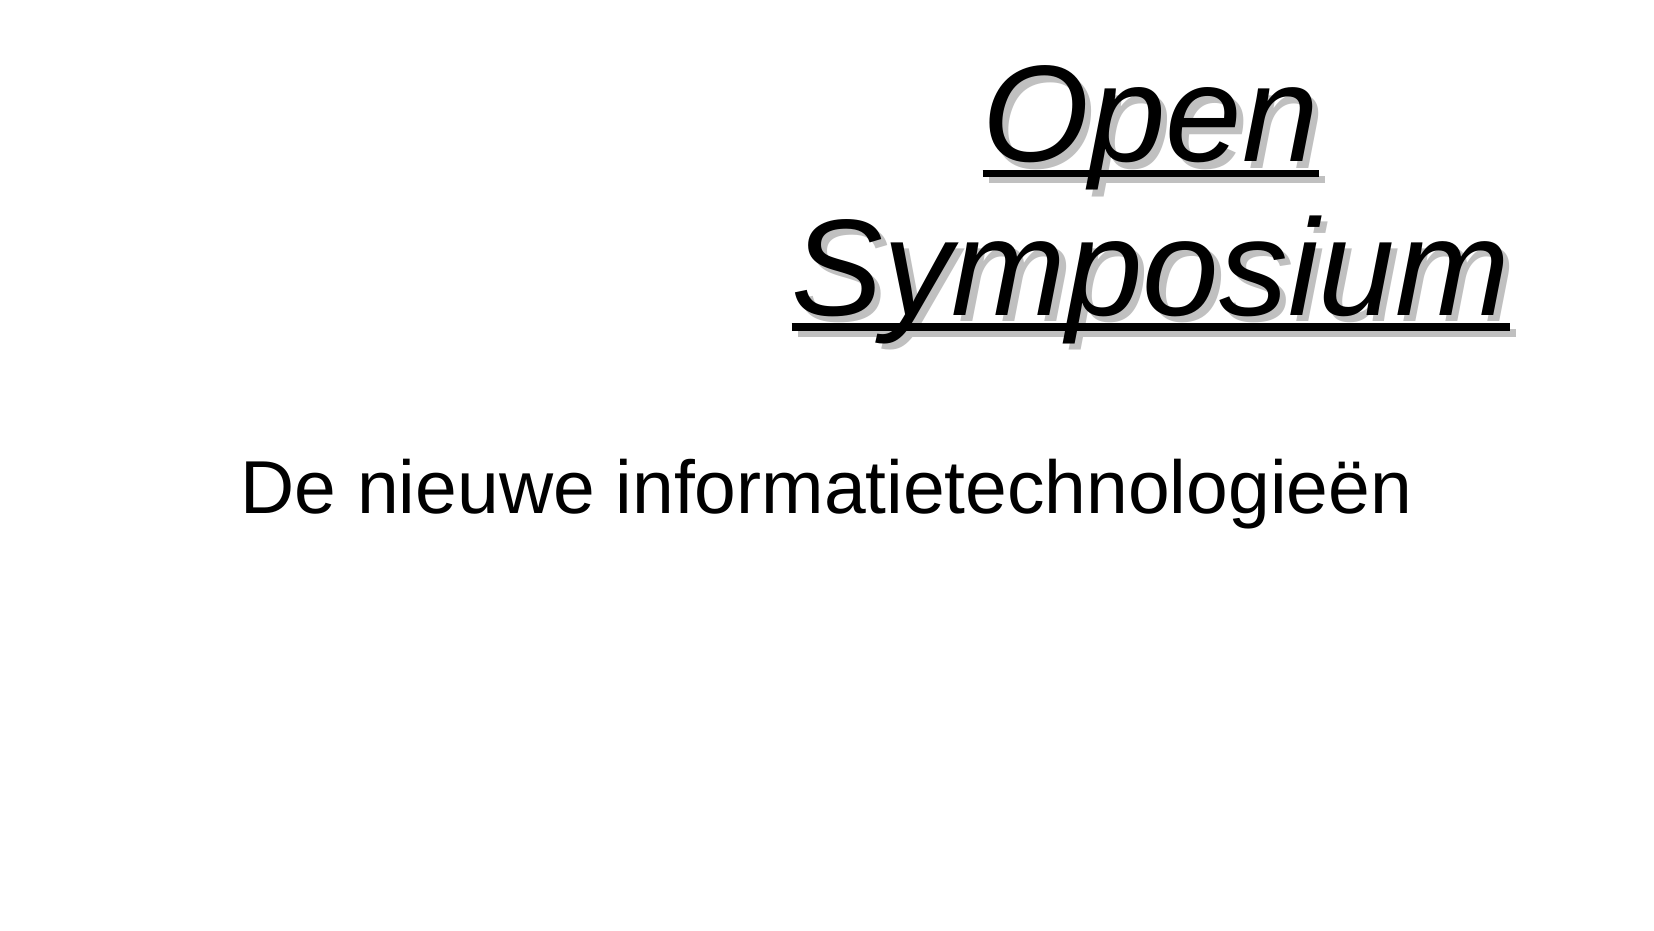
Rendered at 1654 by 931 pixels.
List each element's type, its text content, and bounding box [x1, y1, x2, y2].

subtitle De nieuwe informatietechnologieën [82, 217, 1571, 758]
title Open Symposium [708, 0, 1593, 422]
